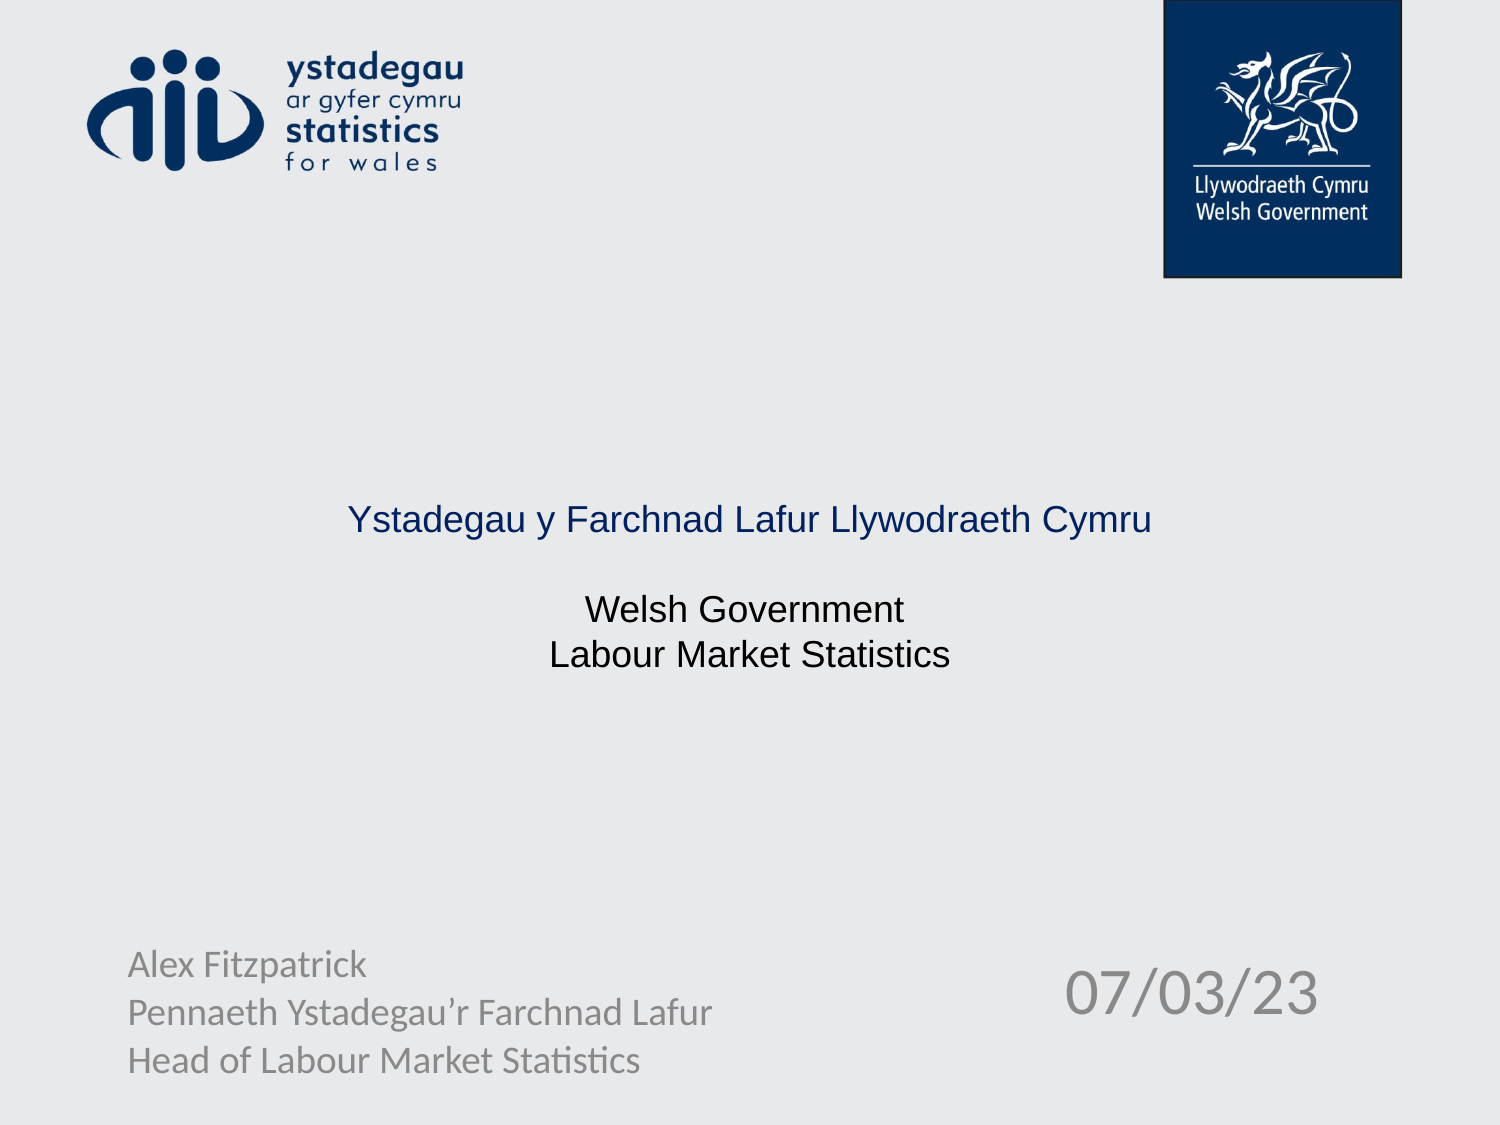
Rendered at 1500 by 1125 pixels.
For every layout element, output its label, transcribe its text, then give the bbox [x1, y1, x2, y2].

subtitle 07/03/23 [667, 940, 1500, 1125]
text_box Alex Fitzpatrick Pennaeth Ystadegau’r Farchnad Lafur Head of Labour Market Statistics [112, 940, 971, 1090]
title Ystadegau y Farchnad Lafur Llywodraeth Cymru Welsh Government Labour Market Statistics [112, 441, 1388, 684]
